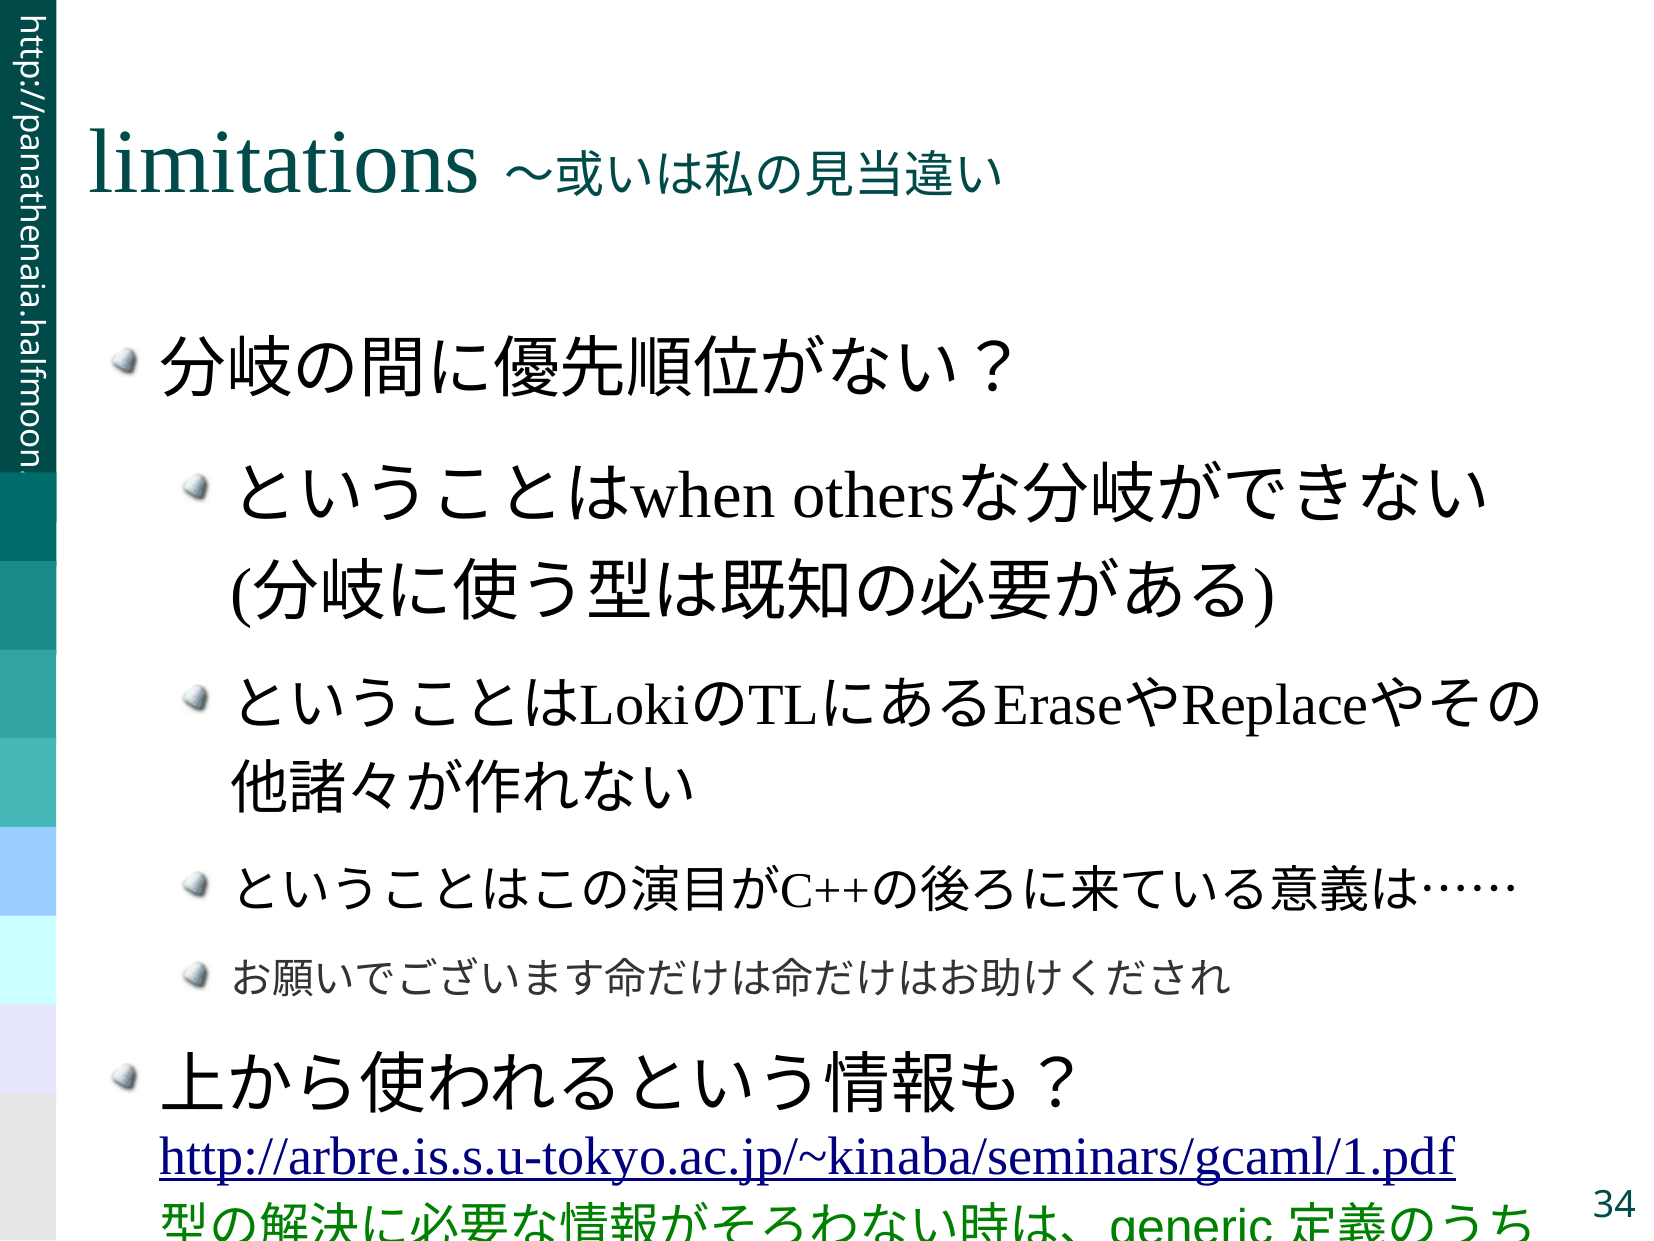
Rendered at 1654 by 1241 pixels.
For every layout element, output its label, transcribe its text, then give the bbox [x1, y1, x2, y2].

list 分岐の間に優先順位がない？ ということはwhen othersな分岐ができない (分岐に使う型は既知の必要がある) ということはLokiのTLにあるEraseやReplaceやその他諸々が作れない ということはこの演目がC++の後ろに来ている意義は…… お願いでございます命だけは命だけはお助けくだされ 上から使われるという情報も？ http://arbre.is.s.u-tokyo.ac.jp/~kinaba/seminars/gcaml/1.pdf 型の解決に必要な情報がそろわない時は、generic 定義のうち最初に指定され た型パターンが利用される。ただし、次の例のように、let による束縛などで は generic 性は伝搬される。 [88, 313, 1577, 1192]
title limitations 〜或いは私の見当違い [88, 57, 1577, 265]
